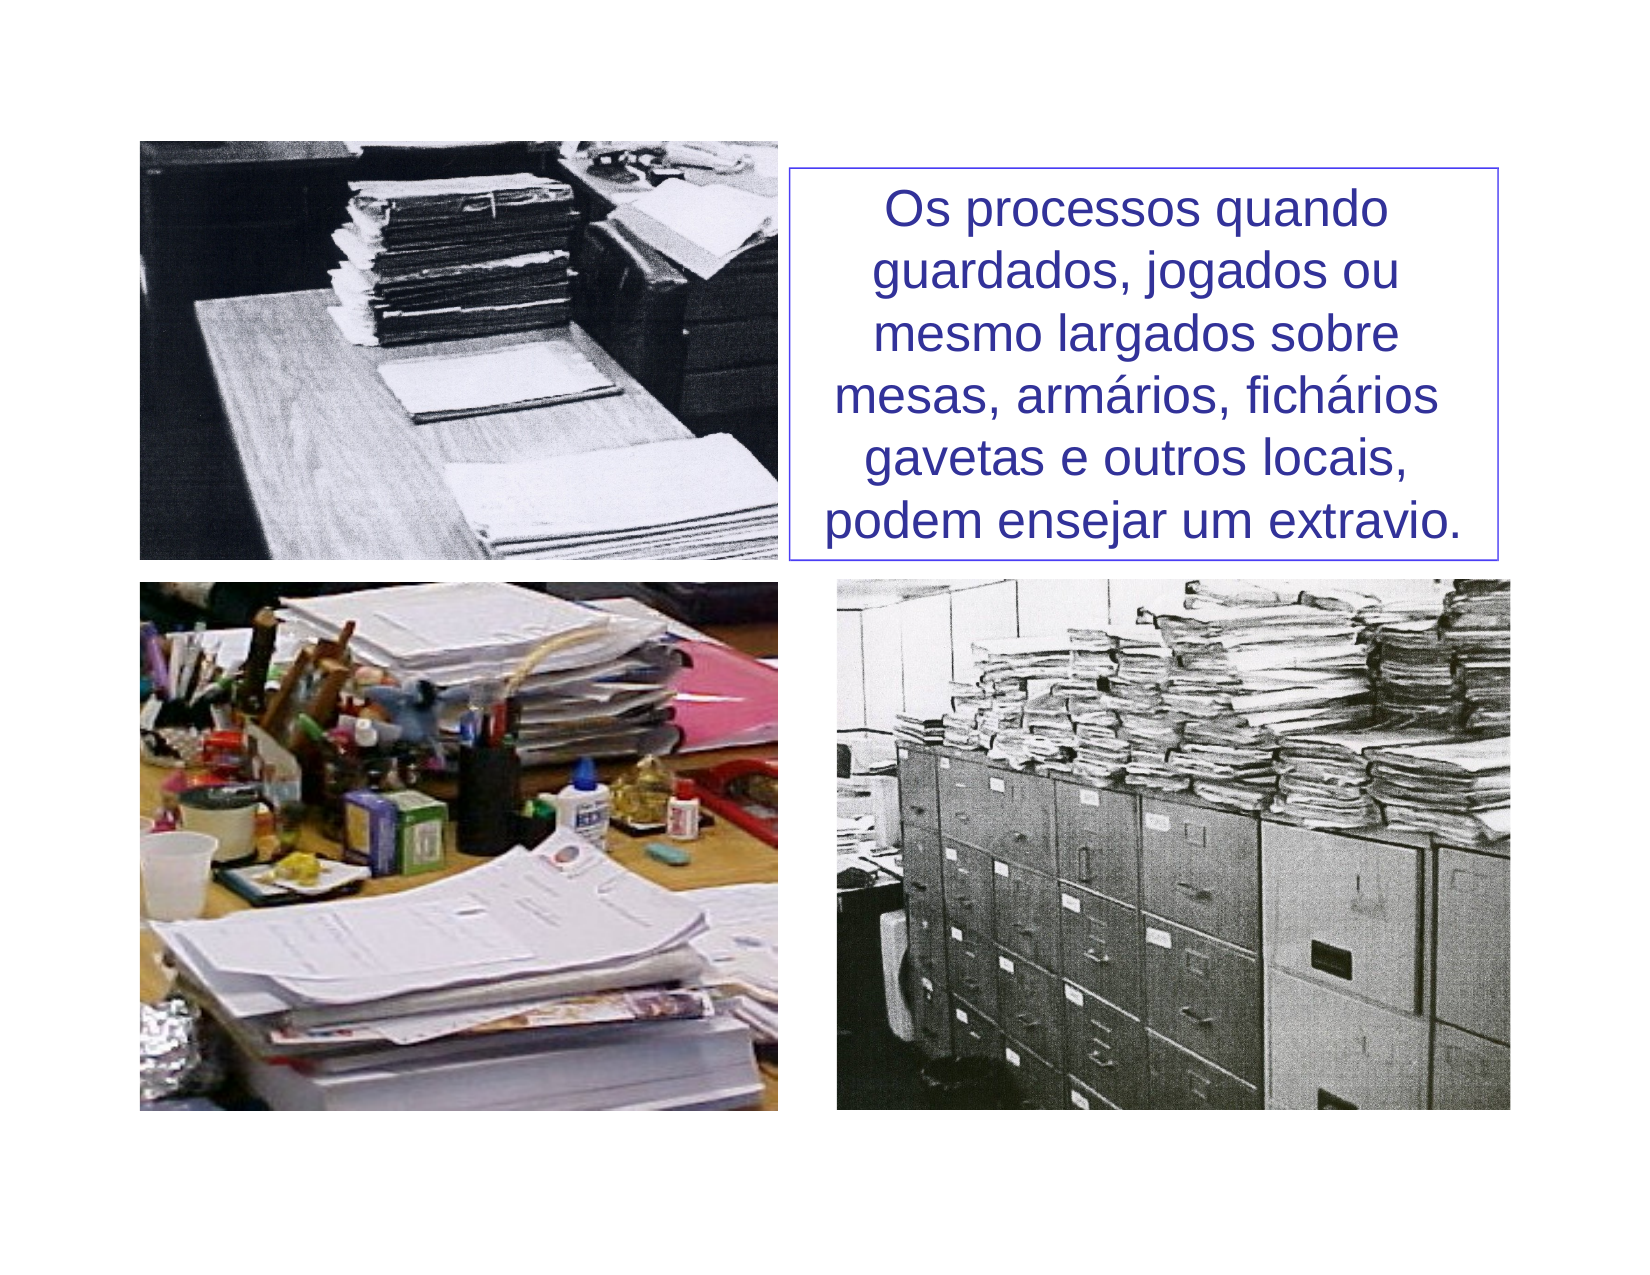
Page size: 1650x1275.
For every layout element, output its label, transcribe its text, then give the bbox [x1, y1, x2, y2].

text_box [788, 167, 1499, 562]
text_box Os processos quando guardados, jogados ou mesmo largados sobre mesas, armários, fichários gavetas e outros locais, podem ensejar um extravio. [820, 171, 1467, 552]
text_box [140, 141, 778, 559]
text_box [140, 583, 778, 1110]
text_box [837, 579, 1510, 1110]
